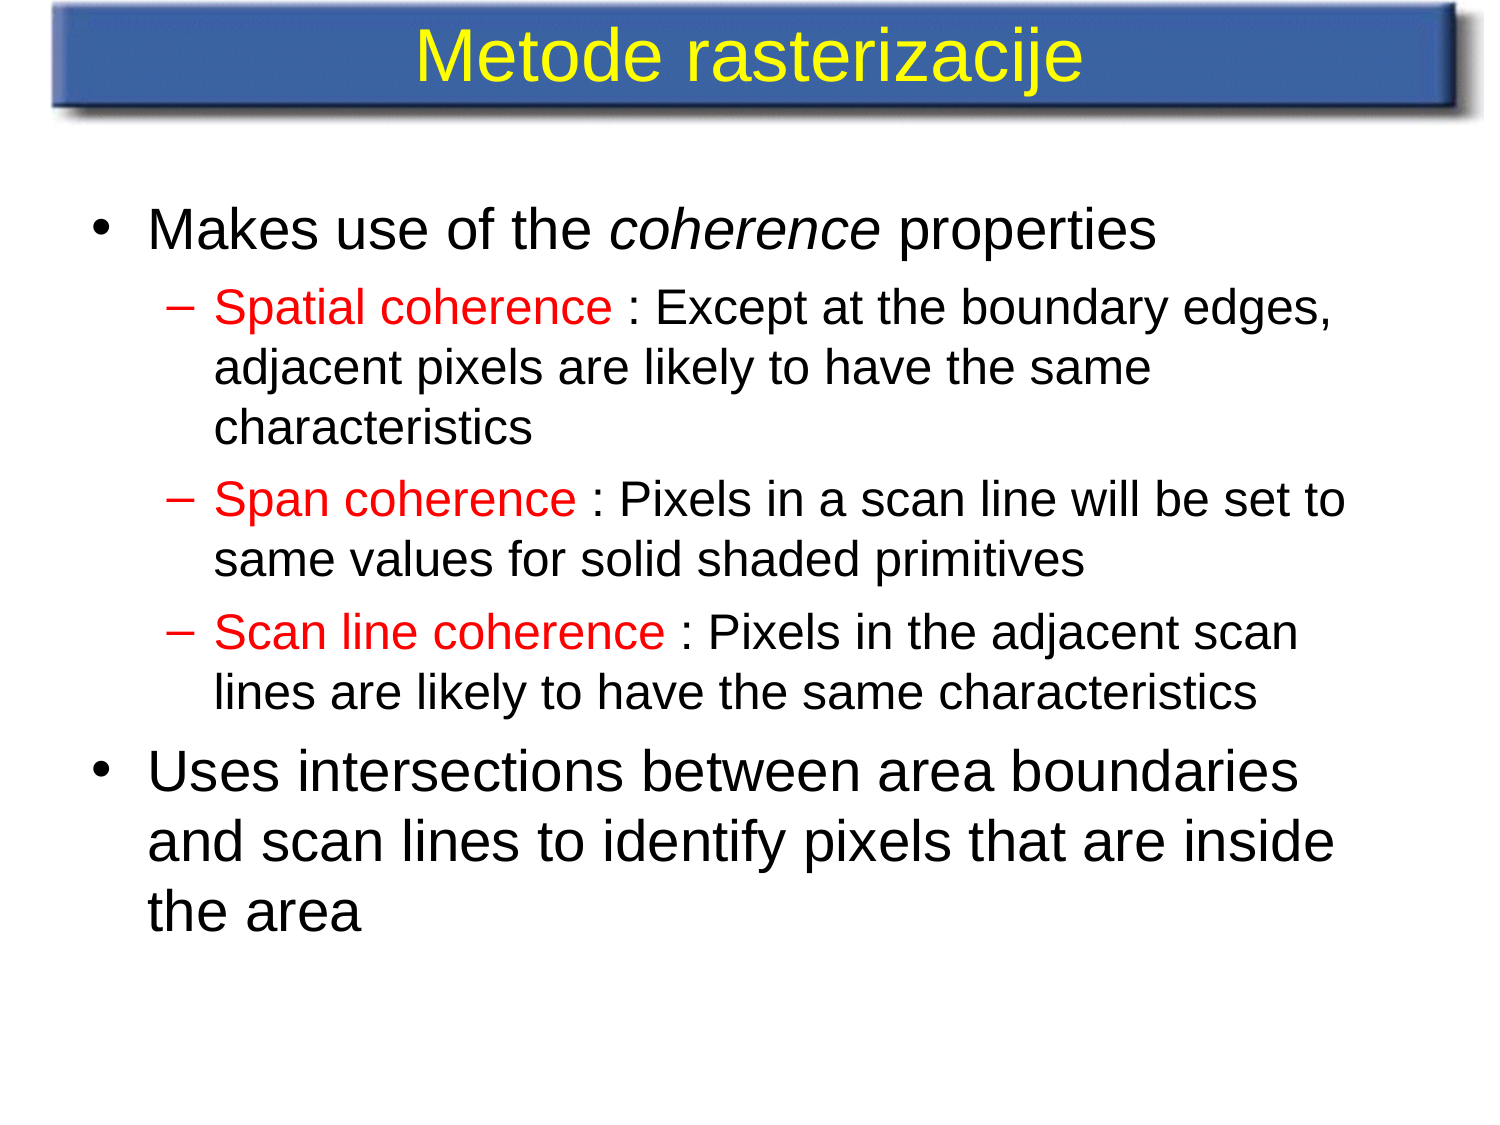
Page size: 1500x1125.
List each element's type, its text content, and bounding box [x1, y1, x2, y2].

picture [50, 0, 1484, 127]
list Makes use of the coherence properties Spatial coherence : Except at the boundary edges, adjacent pixels are likely to have the same characteristics Span coherence : Pixels in a scan line will be set to same values for solid shaded primitives Scan line coherence : Pixels in the adjacent scan lines are likely to have the same characteristics Uses intersections between area boundaries and scan lines to identify pixels that are inside the area [76, 184, 1427, 951]
title Metode rasterizacije [75, 0, 1426, 105]
